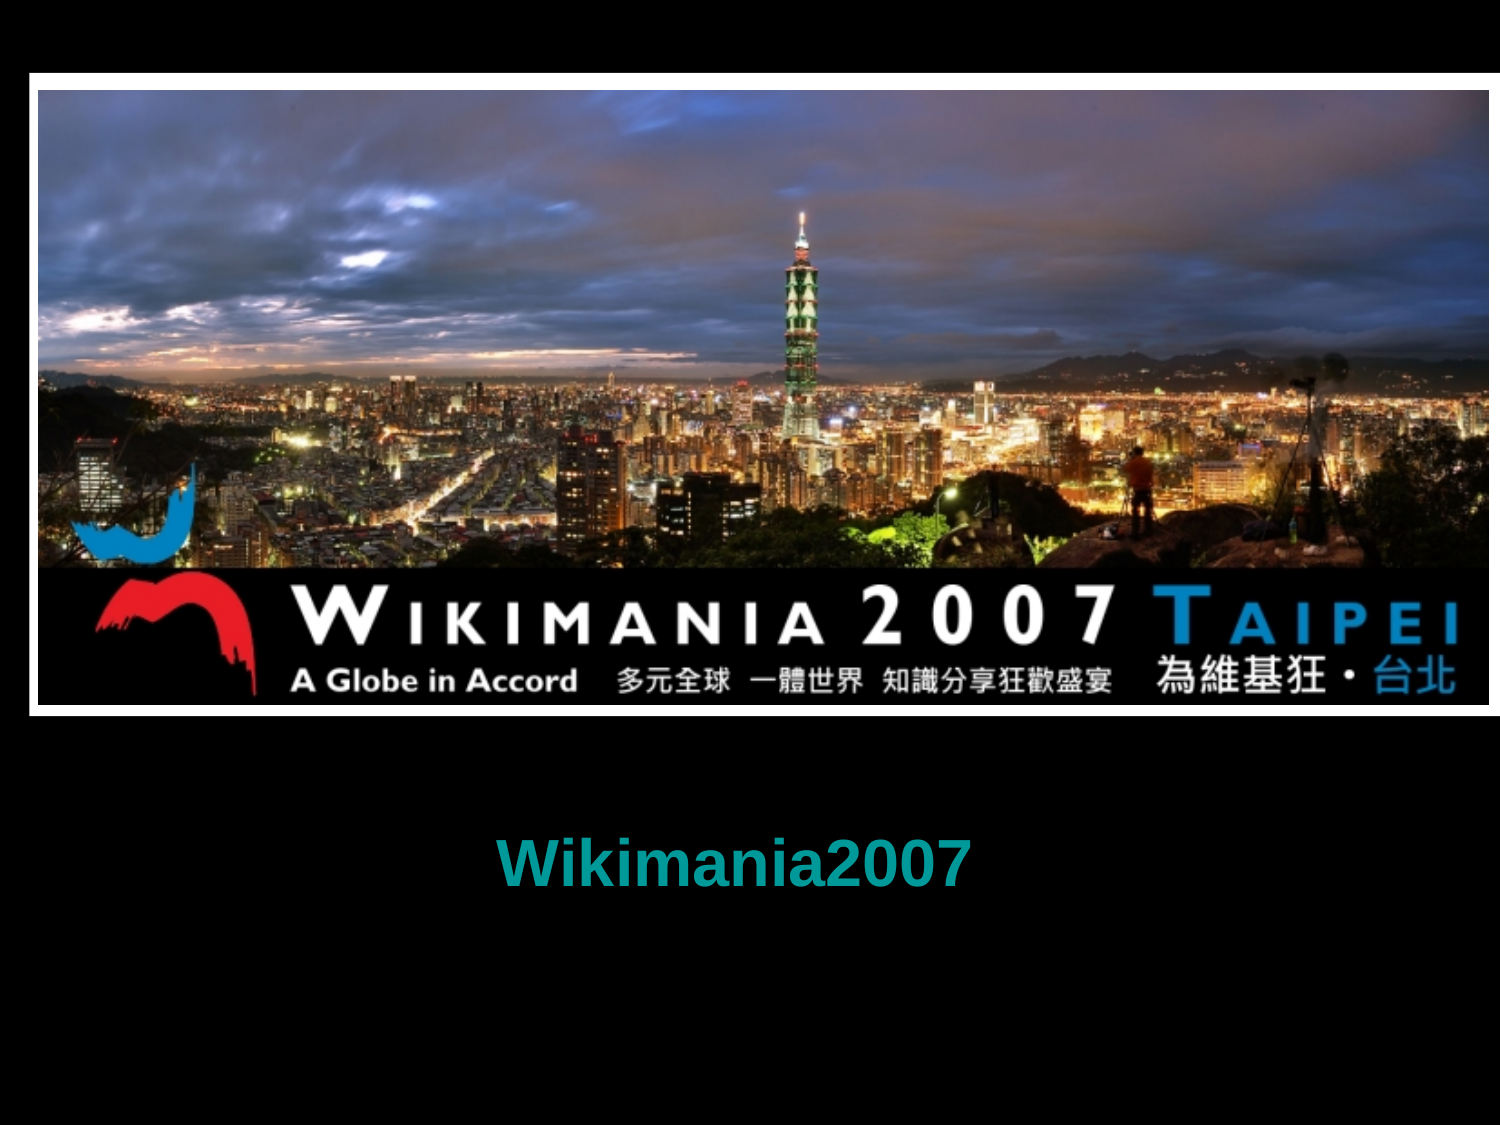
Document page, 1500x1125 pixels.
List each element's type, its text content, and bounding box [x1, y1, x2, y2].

picture [38, 90, 1489, 705]
text_box [29, 72, 1500, 717]
text_box Wikimania2007 [481, 823, 1046, 909]
